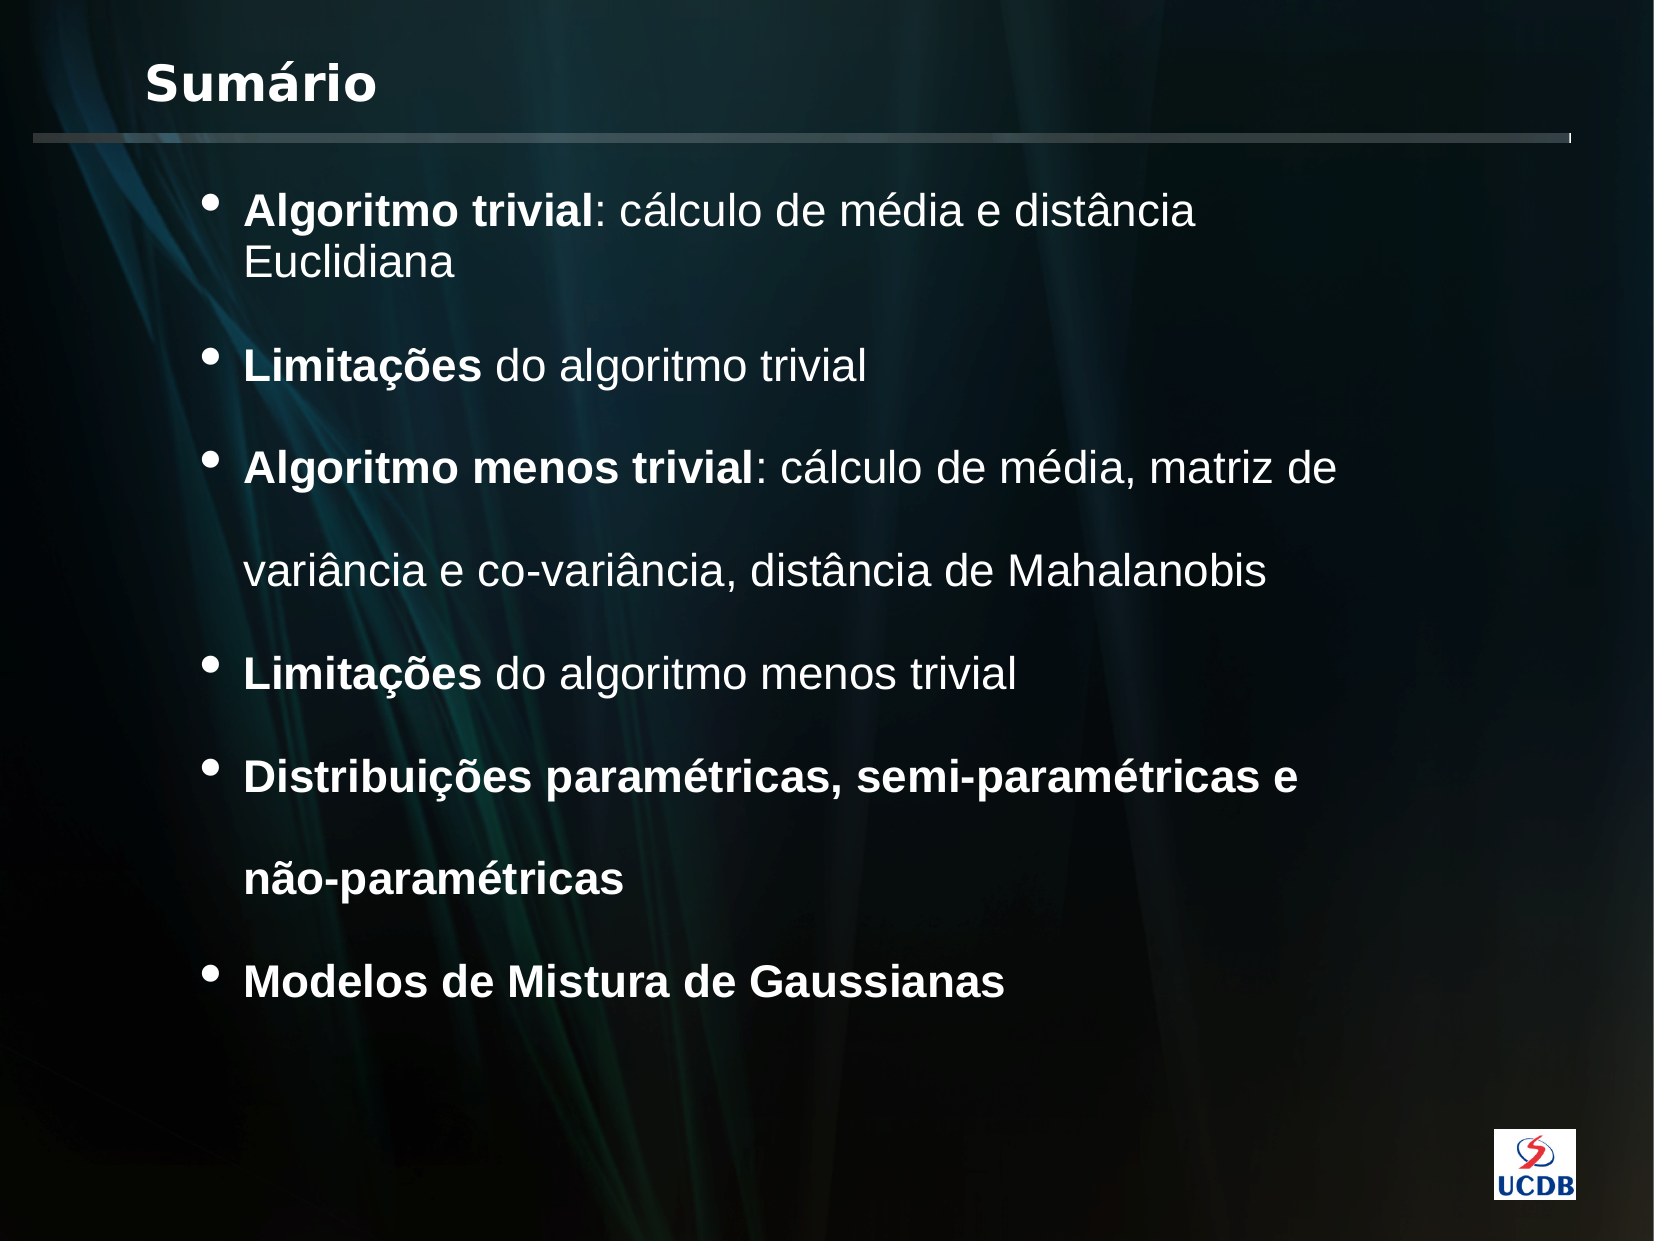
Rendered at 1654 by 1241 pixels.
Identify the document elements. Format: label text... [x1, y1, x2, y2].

picture [0, 0, 1654, 1241]
text_box Sumário [129, 45, 393, 119]
text_box Algoritmo trivial: cálculo de média e distância Euclidiana Limitações do algoritmo trivial Algoritmo menos trivial: cálculo de média, matriz de variância e co-variância, distância de Mahalanobis Limitações do algoritmo menos trivial Distribuições paramétricas, semi-paramétricas e não-paramétricas Modelos de Mistura de Gaussianas [187, 177, 1388, 890]
